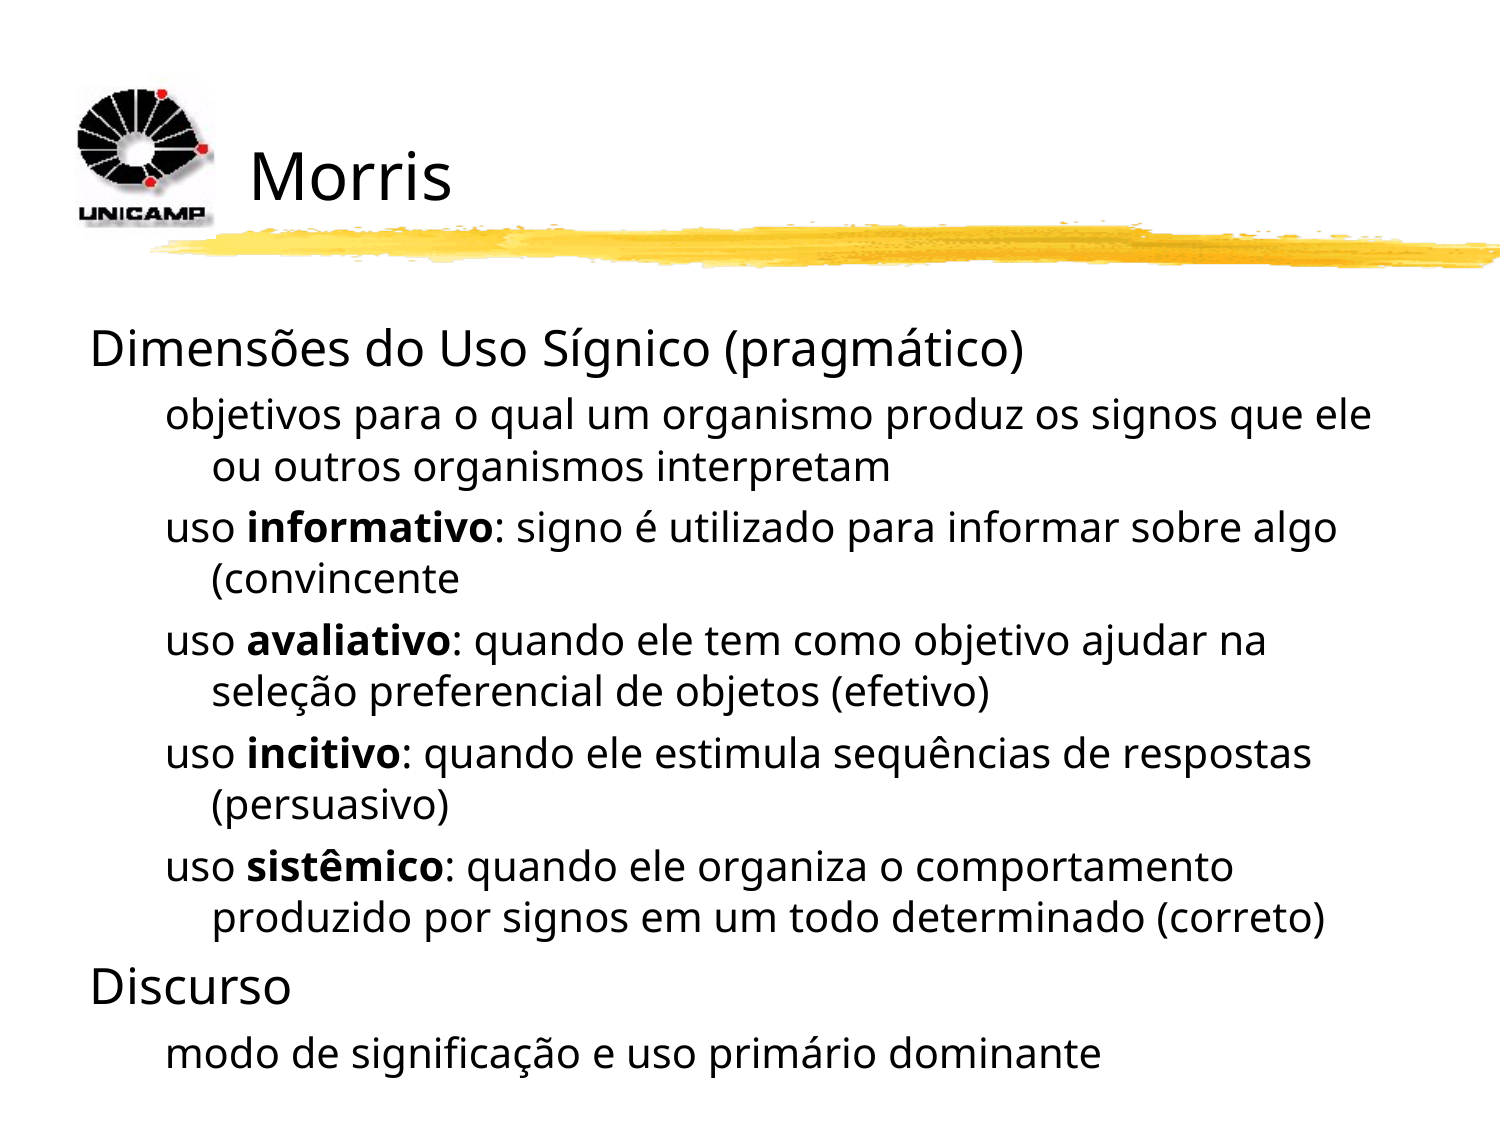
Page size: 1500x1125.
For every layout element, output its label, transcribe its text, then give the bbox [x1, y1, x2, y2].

list Dimensões do Uso Sígnico (pragmático) objetivos para o qual um organismo produz os signos que ele ou outros organismos interpretam uso informativo: signo é utilizado para informar sobre algo (convincente uso avaliativo: quando ele tem como objetivo ajudar na seleção preferencial de objetos (efetivo) uso incitivo: quando ele estimula sequências de respostas (persuasivo) uso sistêmico: quando ele organiza o comportamento produzido por signos em um todo determinado (correto) Discurso modo de significação e uso primário dominante [74, 309, 1417, 1003]
title Morris [233, 37, 1434, 225]
picture [75, 74, 1500, 279]
